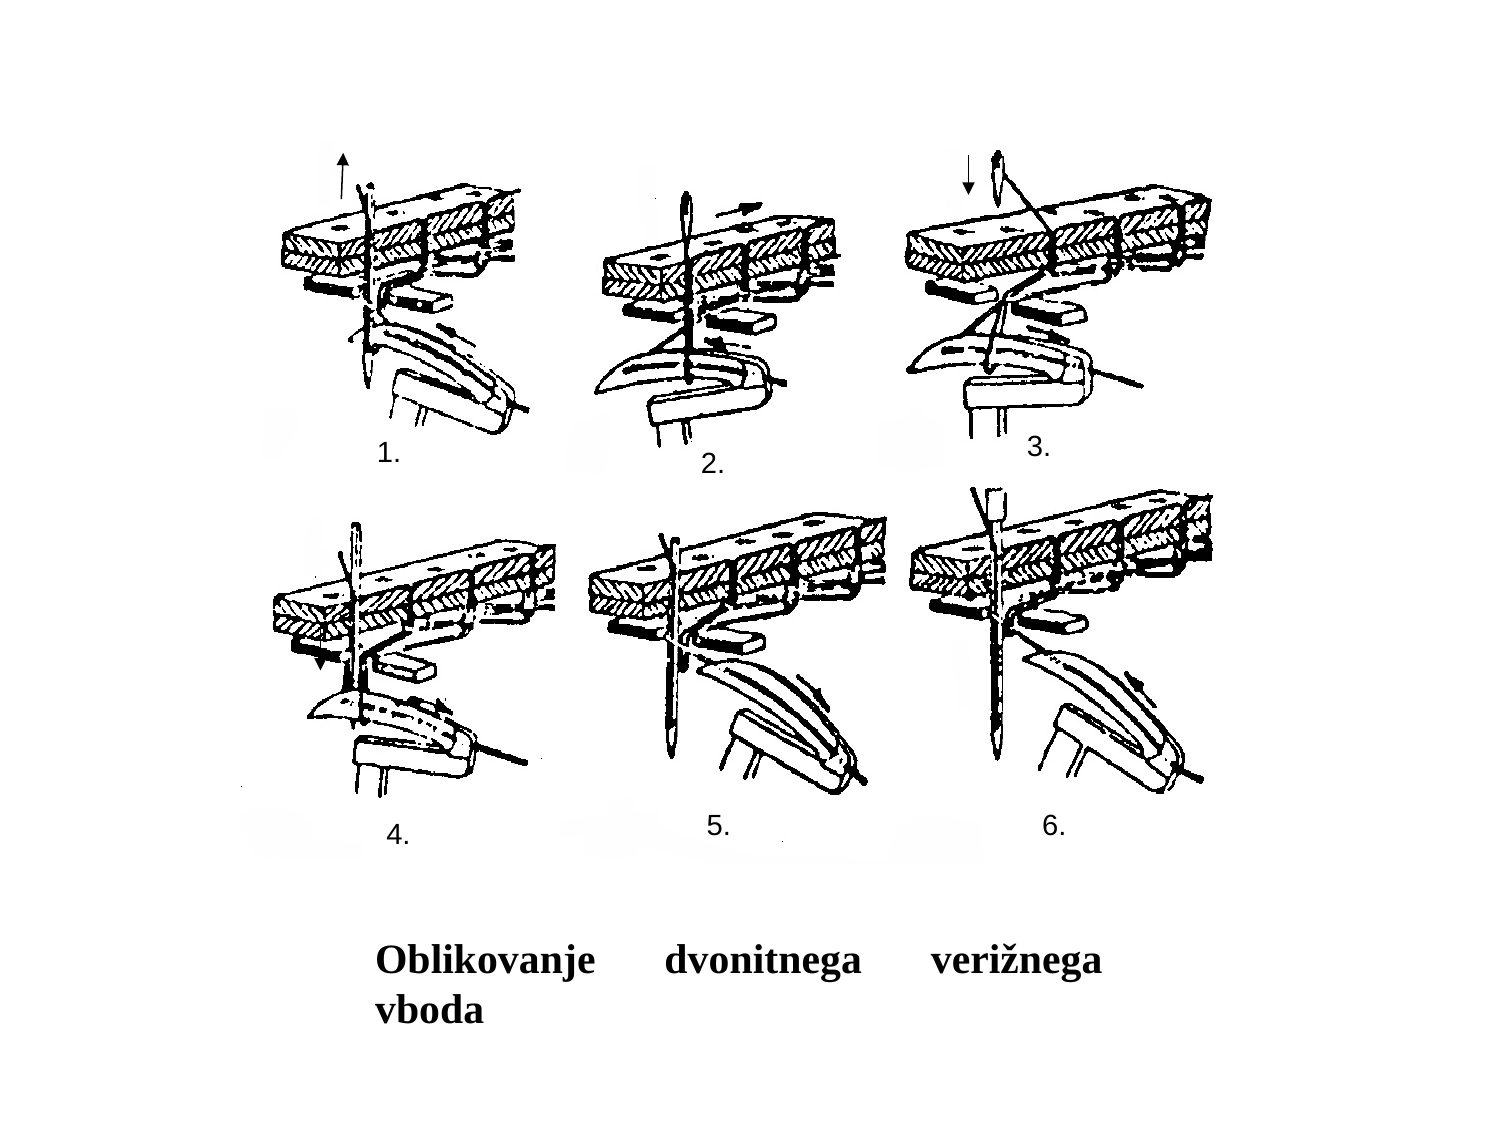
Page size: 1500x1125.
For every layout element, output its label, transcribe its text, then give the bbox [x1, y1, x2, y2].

text_box 2. [686, 437, 753, 508]
text_box 4. [390, 828, 396, 837]
text_box 4. [371, 807, 438, 844]
text_box 1. [362, 426, 429, 497]
text_box 5. [691, 798, 759, 844]
text_box 6. [1027, 798, 1094, 844]
text_box 3. [1012, 419, 1079, 491]
text_box Oblikovanje dvonitnega verižnega vboda [360, 844, 1118, 1040]
picture [230, 125, 1328, 865]
